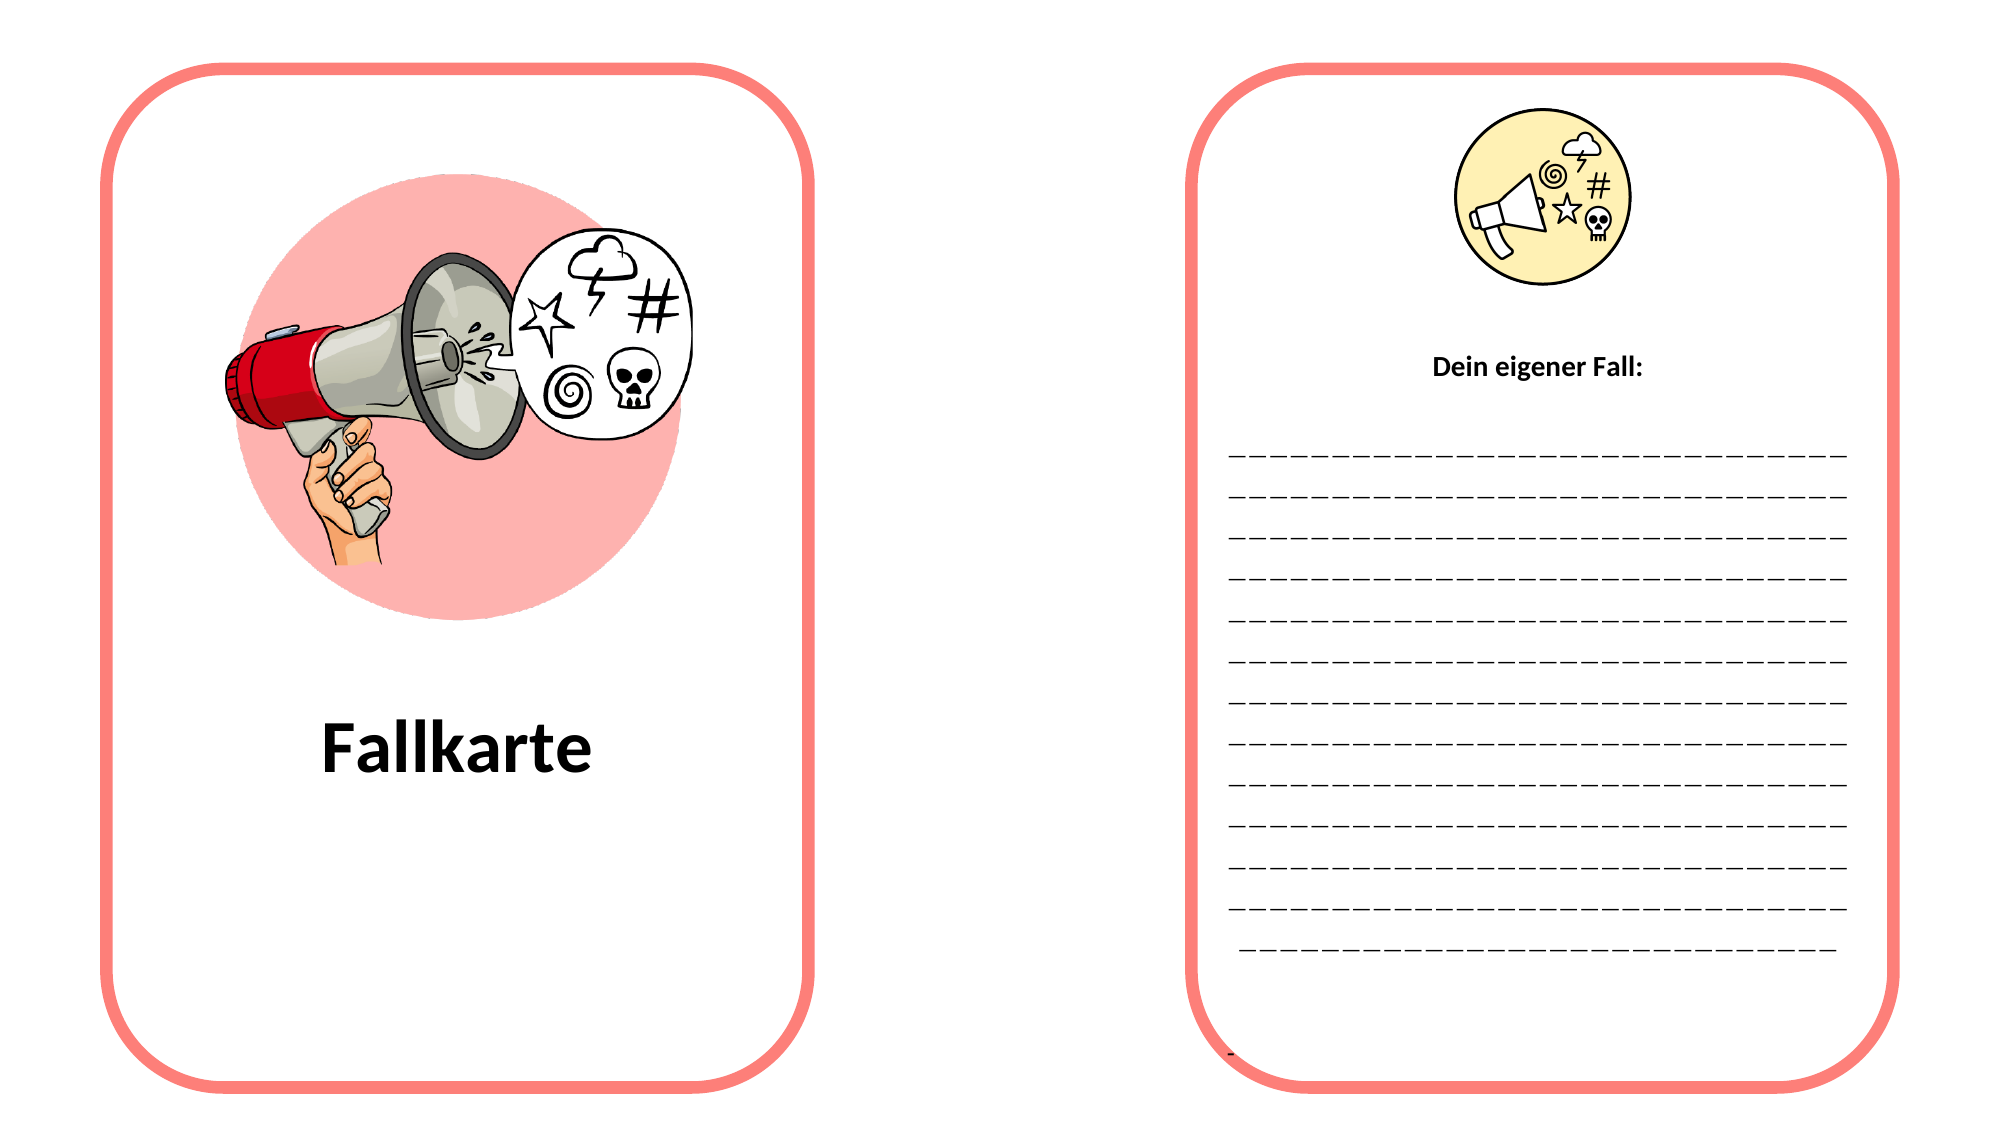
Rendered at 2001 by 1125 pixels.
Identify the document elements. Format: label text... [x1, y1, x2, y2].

picture [176, 162, 739, 631]
picture [1424, 78, 1661, 315]
text_box Fallkarte [306, 689, 609, 795]
text_box Dein eigener Fall: ————————————————————————————————————————————————————————————————————————————————————————————————————————————————————————————————————————————————————————————————————————————————————————————————————————————————————————————————————————————————————————————————————————————————————————————————————————————————————————————————————————————————————————————————————————————————————————————————————— [1211, 339, 1878, 1081]
